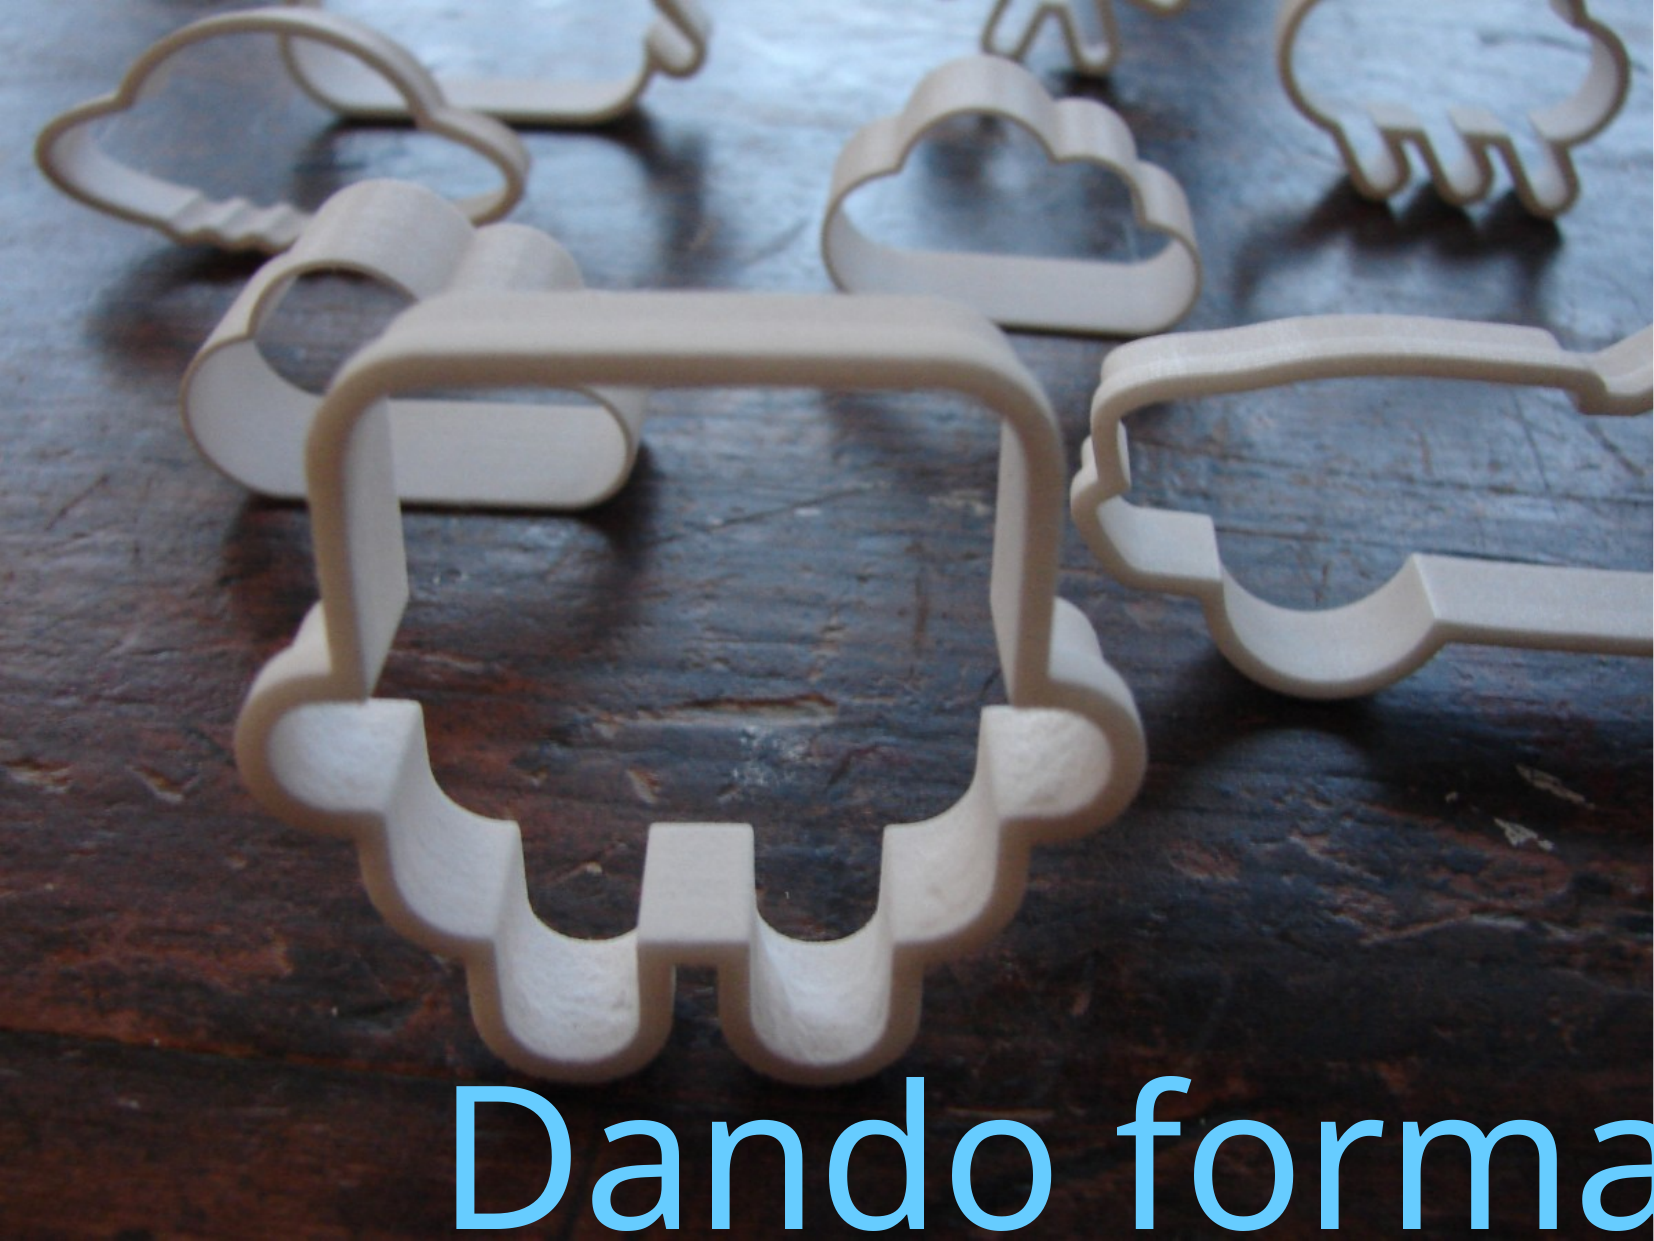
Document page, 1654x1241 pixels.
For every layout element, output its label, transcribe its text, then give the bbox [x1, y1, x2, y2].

picture [0, 0, 1654, 1241]
text_box Dando forma [437, 915, 1654, 1241]
